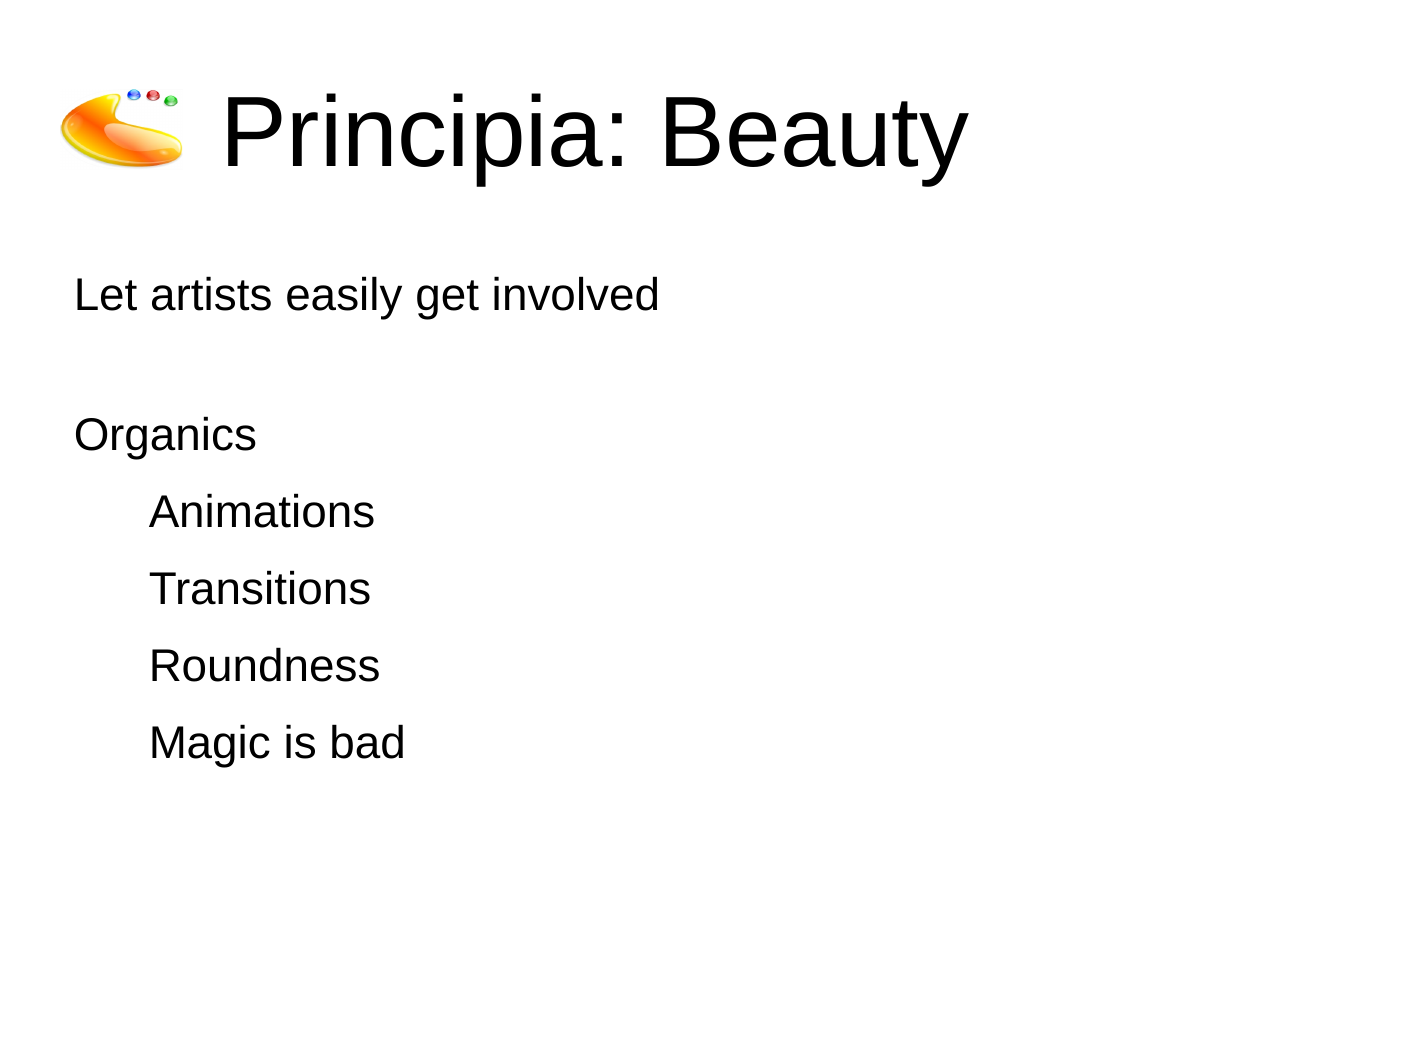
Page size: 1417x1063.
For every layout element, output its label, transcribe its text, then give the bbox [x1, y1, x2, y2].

text_box Let artists easily get involved Organics Animations Transitions Roundness Magic is bad [59, 236, 1417, 1034]
picture [60, 89, 183, 170]
text_box Principia: Beauty [205, 68, 1358, 188]
